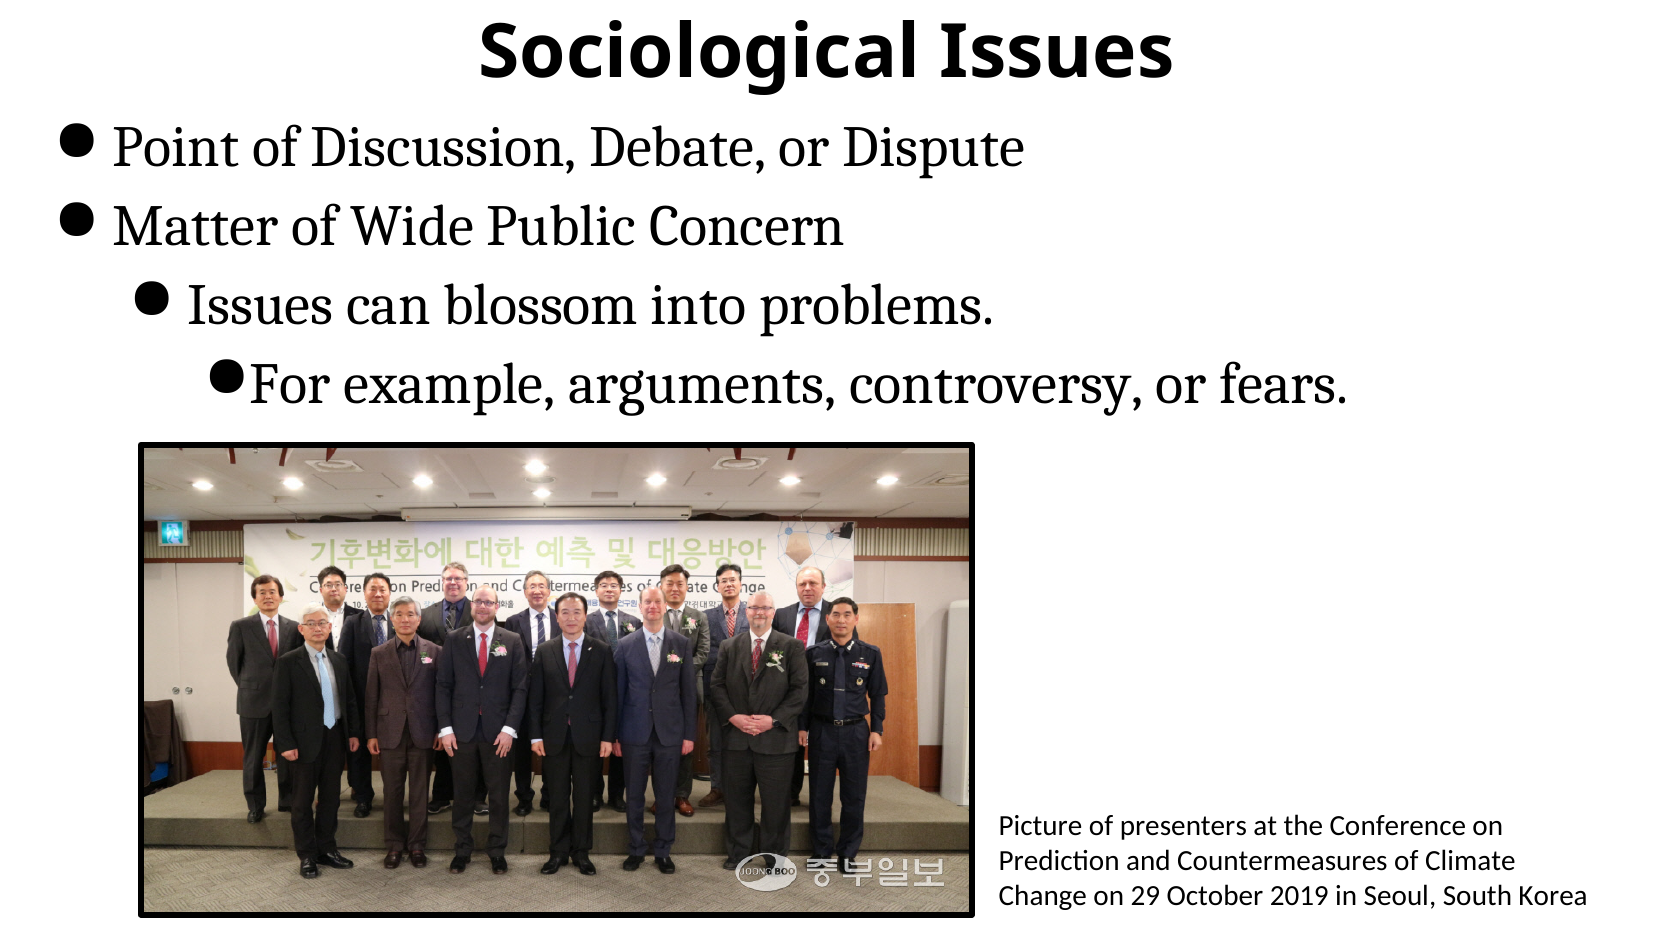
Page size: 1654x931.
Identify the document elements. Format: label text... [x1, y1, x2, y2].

picture [143, 447, 969, 912]
title Sociological Issues [0, 0, 1654, 106]
text_box Point of Discussion, Debate, or Dispute Matter of Wide Public Concern Issues can blossom into problems. For example, arguments, controversy, or fears. [37, 31, 1622, 423]
text_box Picture of presenters at the Conference on Prediction and Countermeasures of Climate Change on 29 October 2019 in Seoul, South Korea [984, 799, 1621, 919]
